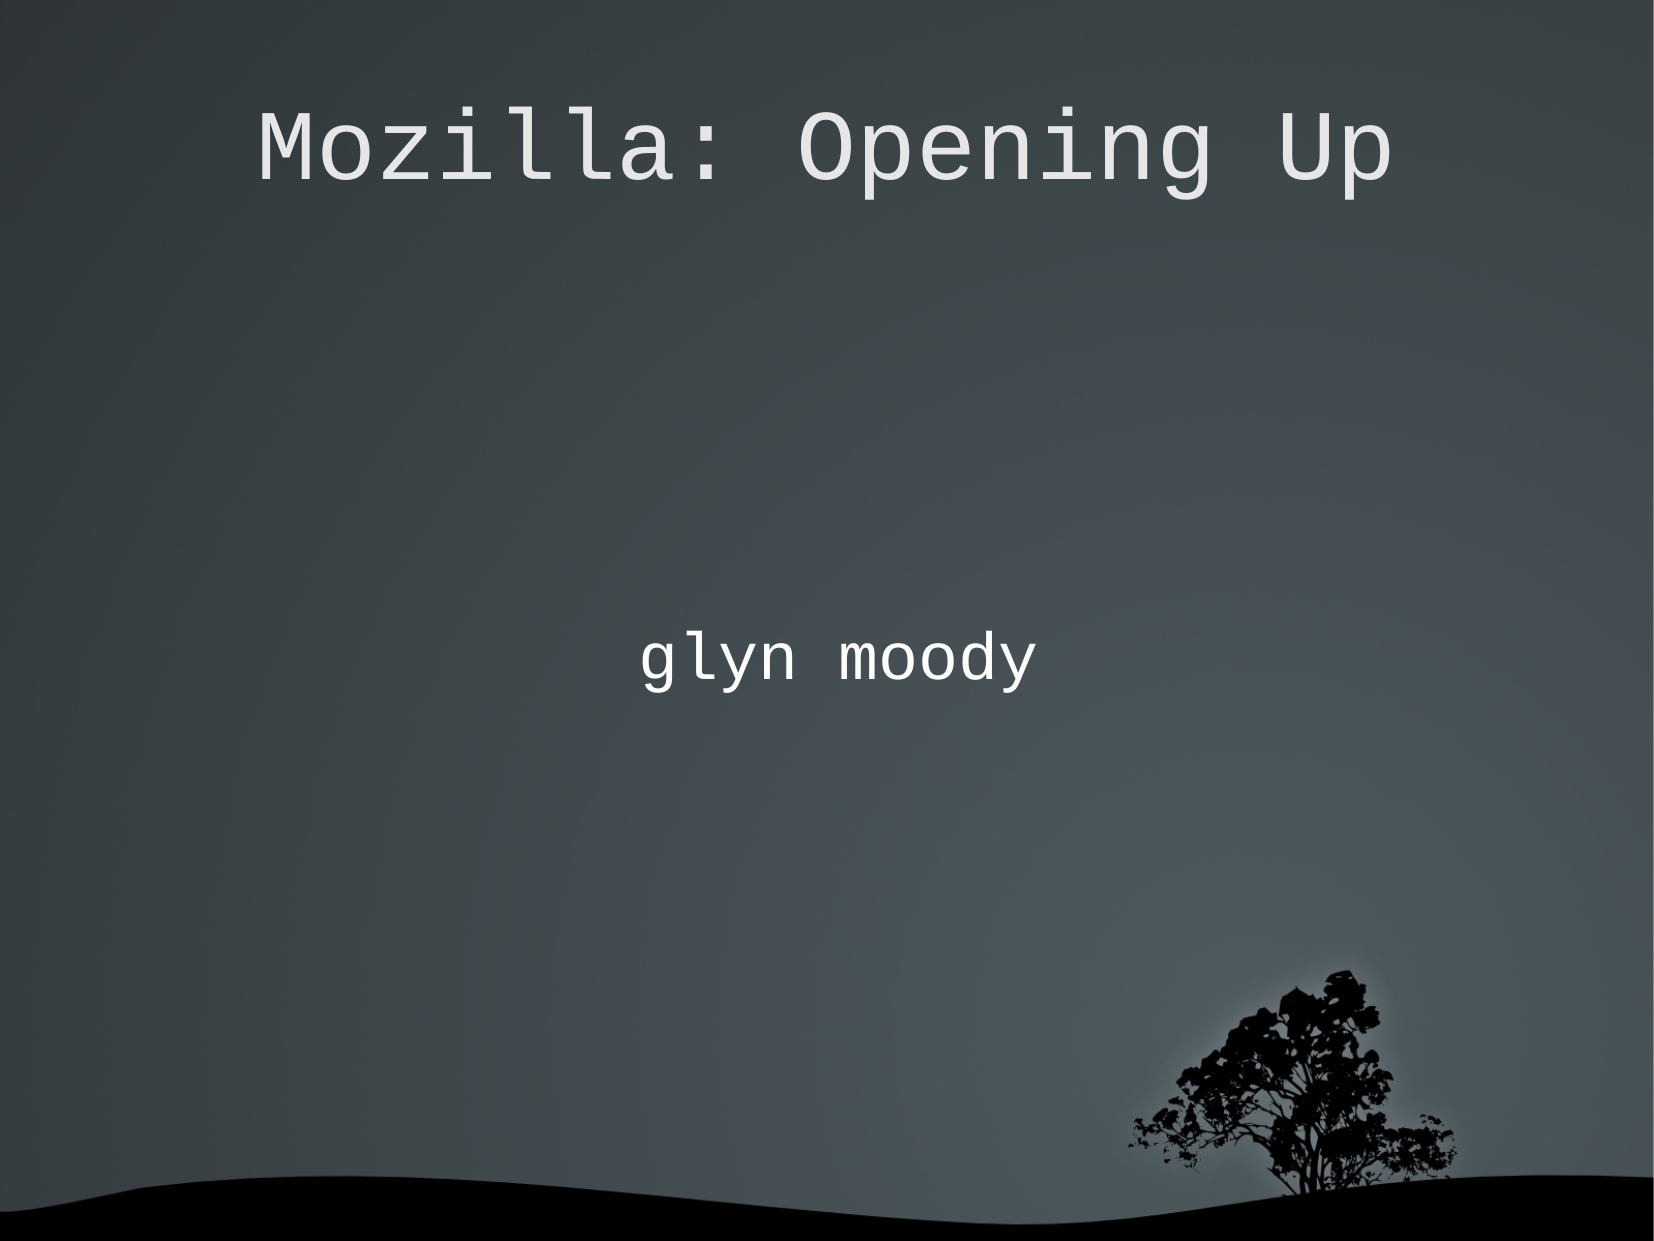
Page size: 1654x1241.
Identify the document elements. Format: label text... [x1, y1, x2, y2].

title Mozilla: Opening Up [82, 49, 1571, 257]
text_box glyn moody [82, 290, 1571, 1109]
picture [0, 0, 1654, 1241]
